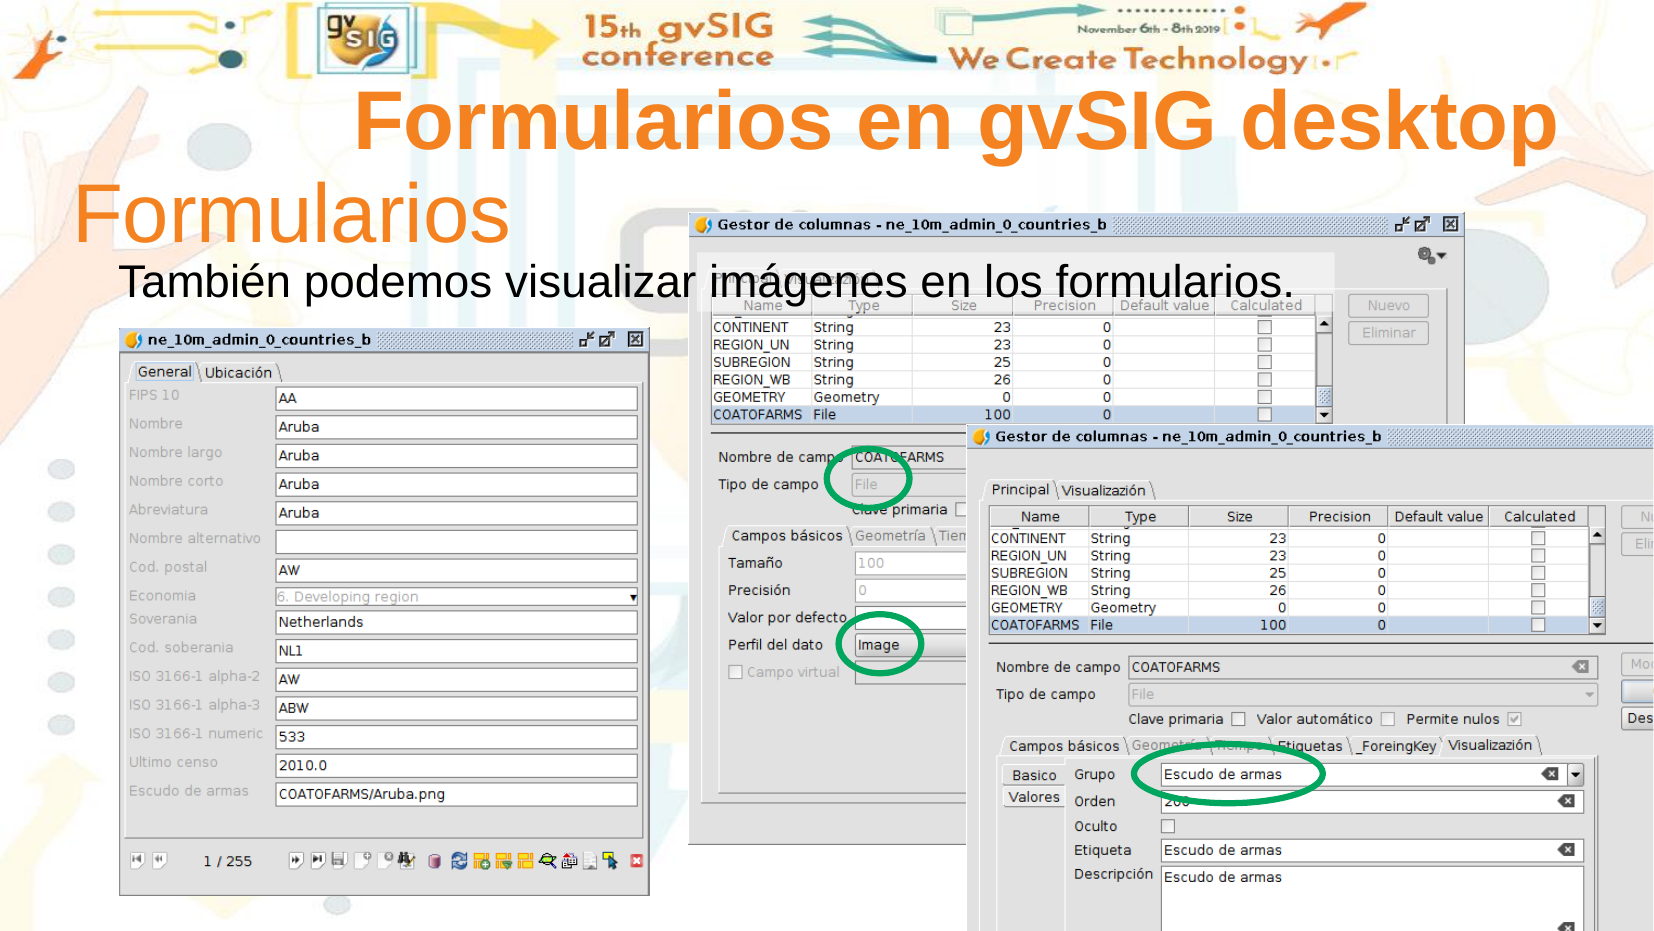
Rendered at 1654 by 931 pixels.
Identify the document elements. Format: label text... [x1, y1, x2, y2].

title Formularios en gvSIG desktop [72, 73, 1561, 167]
text_box También podemos visualizar imágenes en los formularios. [82, 230, 1571, 308]
text_box [696, 308, 1335, 312]
picture [0, 0, 1654, 931]
title Formularios [72, 167, 1561, 261]
